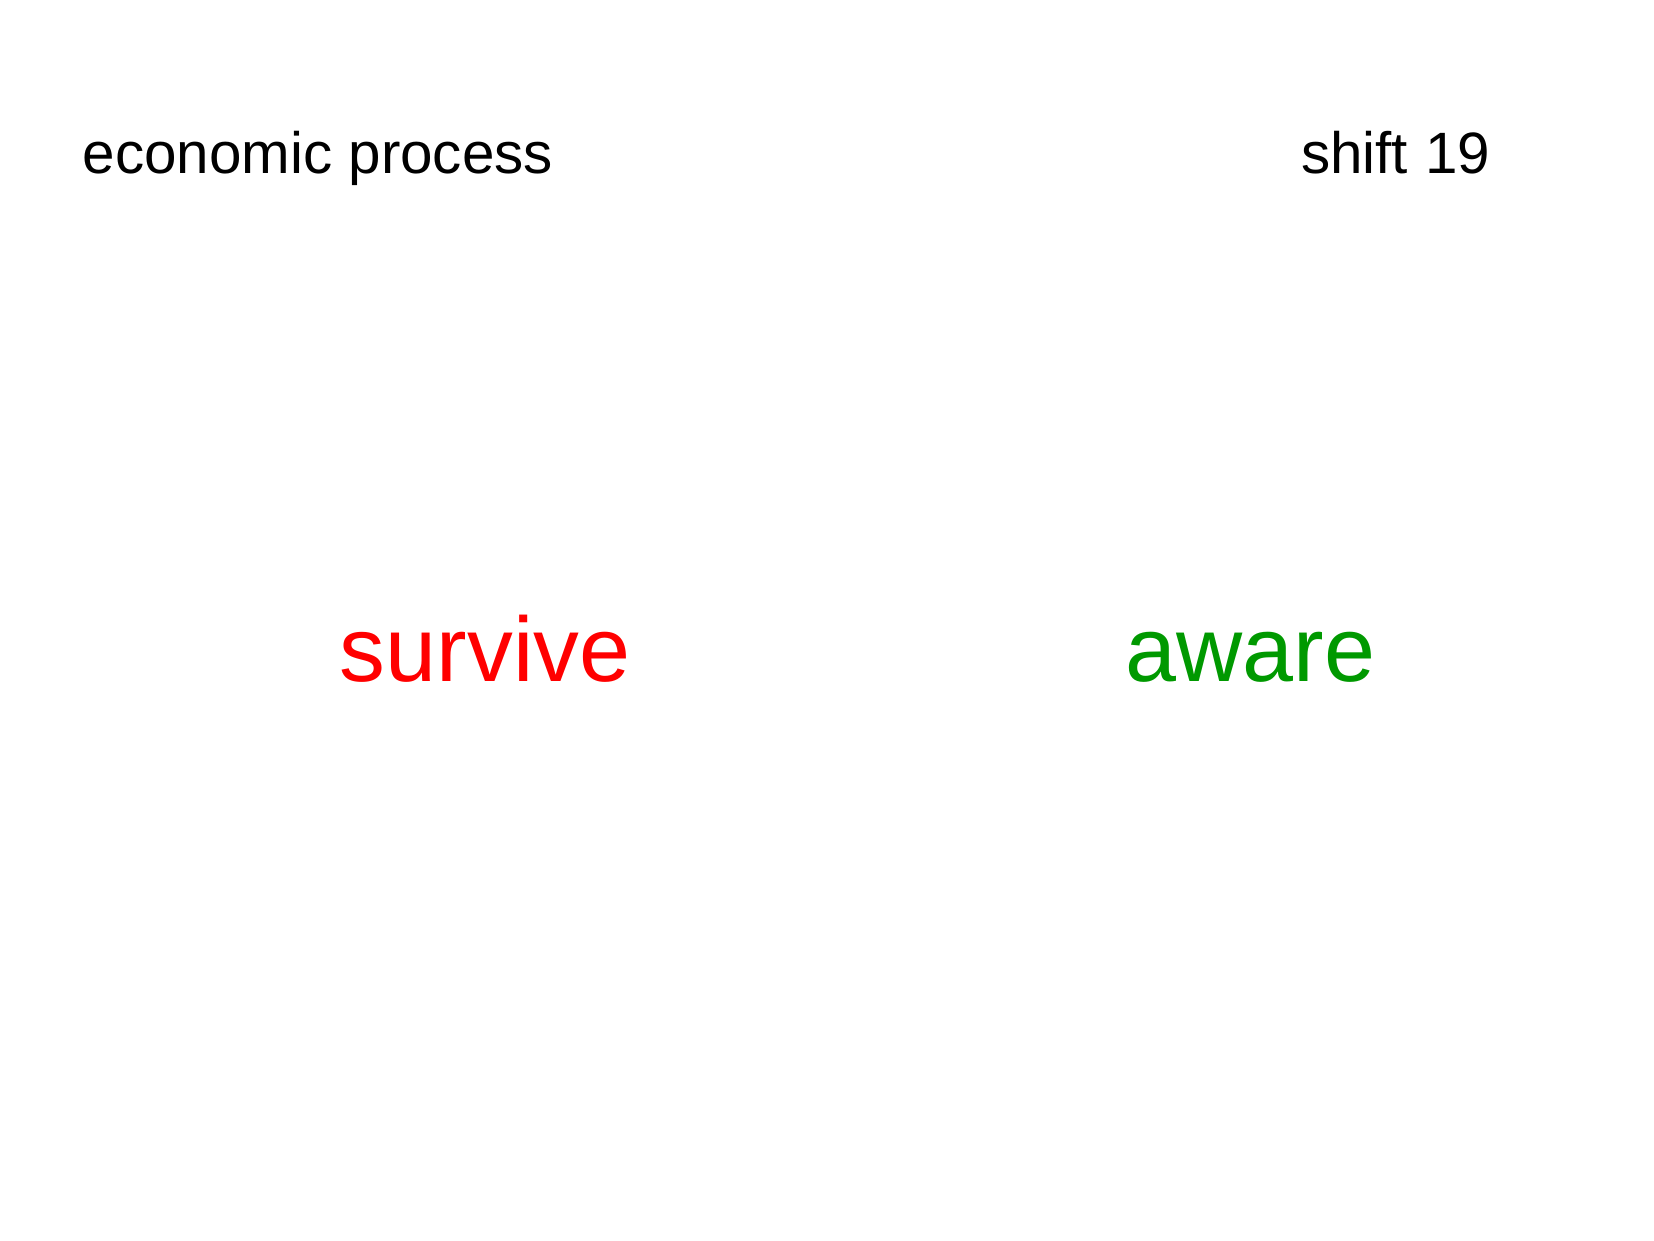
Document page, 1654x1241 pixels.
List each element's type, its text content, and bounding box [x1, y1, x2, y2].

title 19 [1425, 49, 1572, 257]
title shift [767, 49, 1409, 257]
list aware [825, 290, 1606, 1010]
list survive [60, 290, 825, 1010]
title economic process [82, 49, 767, 257]
